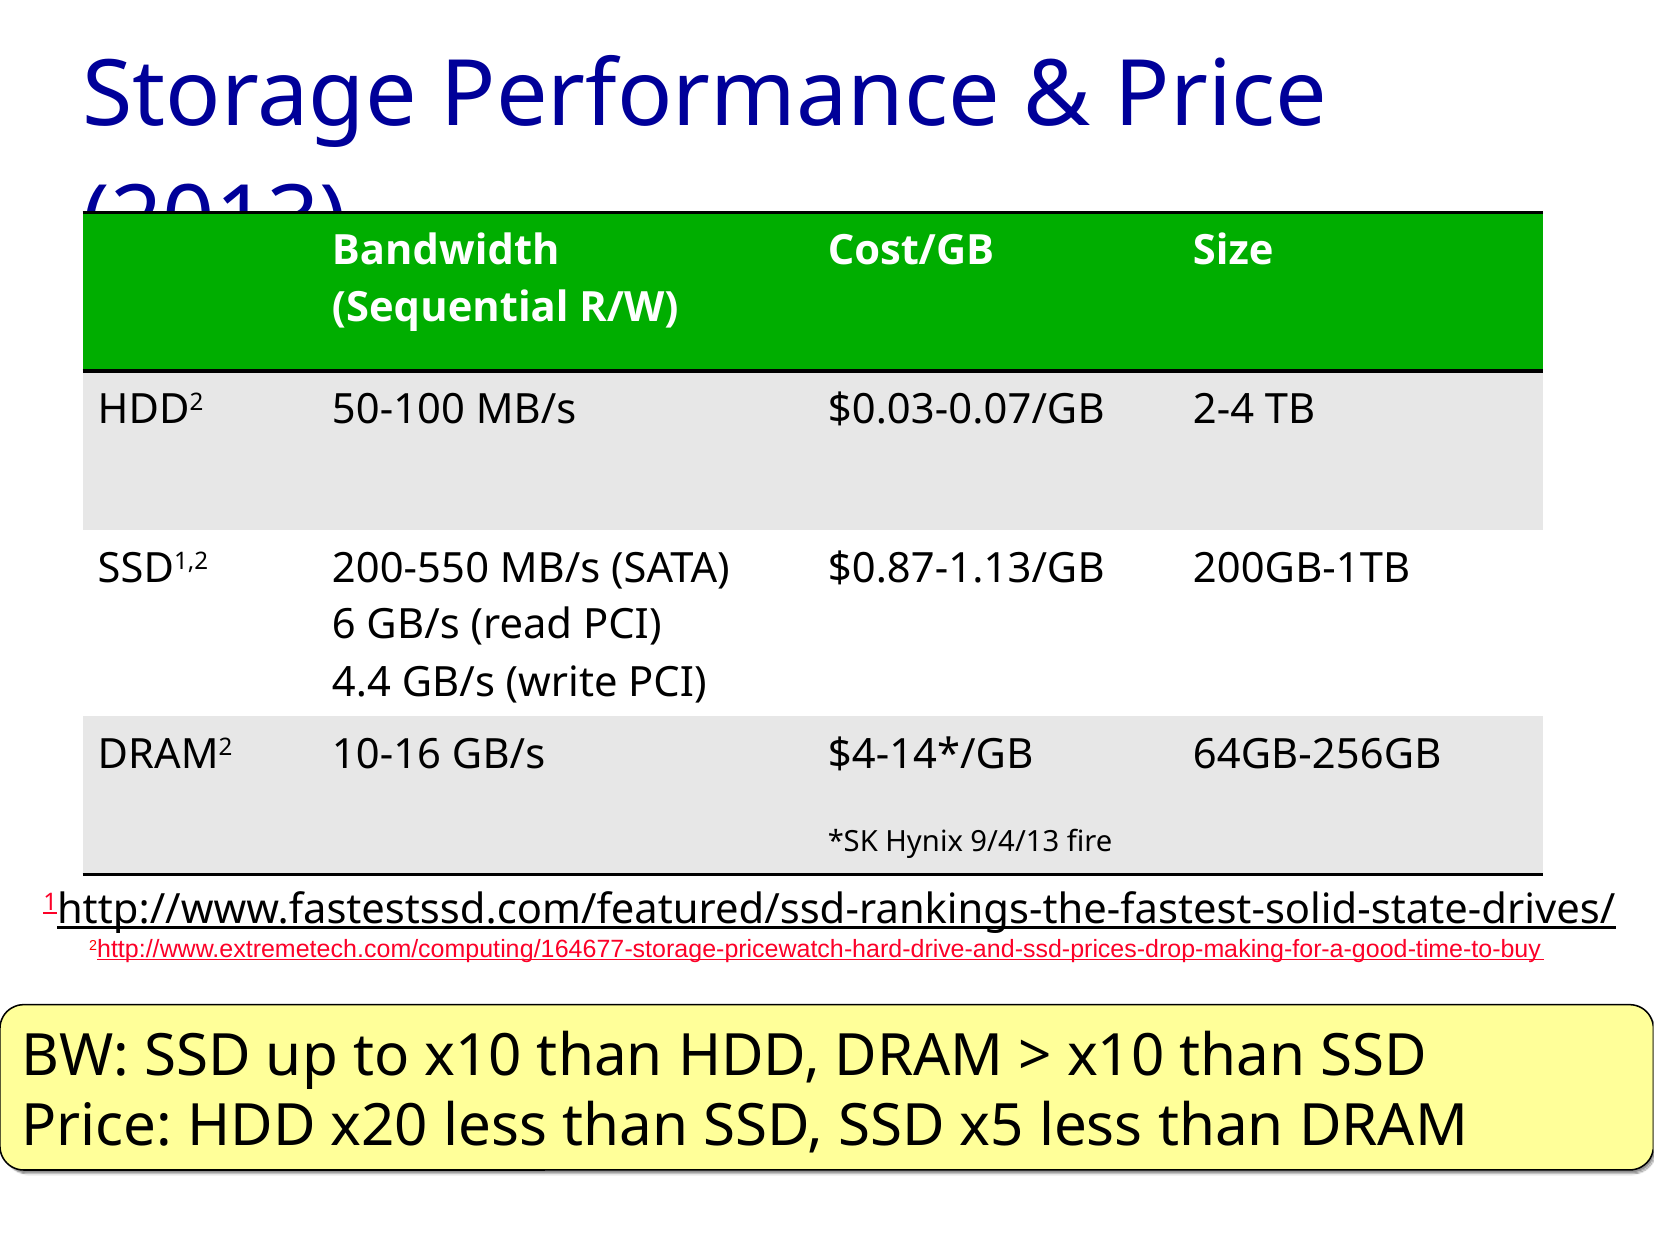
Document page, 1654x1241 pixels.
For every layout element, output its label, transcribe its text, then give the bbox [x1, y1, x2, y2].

table_cell 64GB-256GB [1178, 716, 1543, 873]
table_cell 50-100 MB/s [317, 373, 813, 530]
table_header Size [1178, 214, 1543, 369]
table_cell DRAM2 [83, 716, 317, 873]
text_box 1http://www.fastestssd.com/featured/ssd-rankings-the-fastest-solid-state-drives/ [28, 873, 1642, 946]
text_box BW: SSD up to x10 than HDD, DRAM > x10 than SSD Price: HDD x20 less than SSD, SSD x5 less than DRAM [0, 1004, 1654, 1171]
table_cell SSD1,2 [83, 530, 317, 716]
table_cell HDD2 [83, 373, 317, 530]
table_cell 10-16 GB/s [317, 716, 813, 873]
table_cell $0.87-1.13/GB [813, 530, 1178, 716]
table_cell 200GB-1TB [1178, 530, 1543, 716]
table_header [83, 214, 317, 369]
title Storage Performance & Price (2013) [82, 49, 1571, 257]
table_cell $0.03-0.07/GB [813, 373, 1178, 530]
table_cell $4-14*/GB *SK Hynix 9/4/13 fire [813, 716, 1178, 873]
text_box 2http://www.extremetech.com/computing/164677-storage-pricewatch-hard-drive-and-ssd-prices-drop-making-for-a-good-time-to-buy [74, 925, 1574, 970]
table_cell 200-550 MB/s (SATA) 6 GB/s (read PCI) 4.4 GB/s (write PCI) [317, 530, 813, 716]
table_header Bandwidth (Sequential R/W) [317, 214, 813, 369]
table_header Cost/GB [813, 214, 1178, 369]
table_cell 2-4 TB [1178, 373, 1543, 530]
